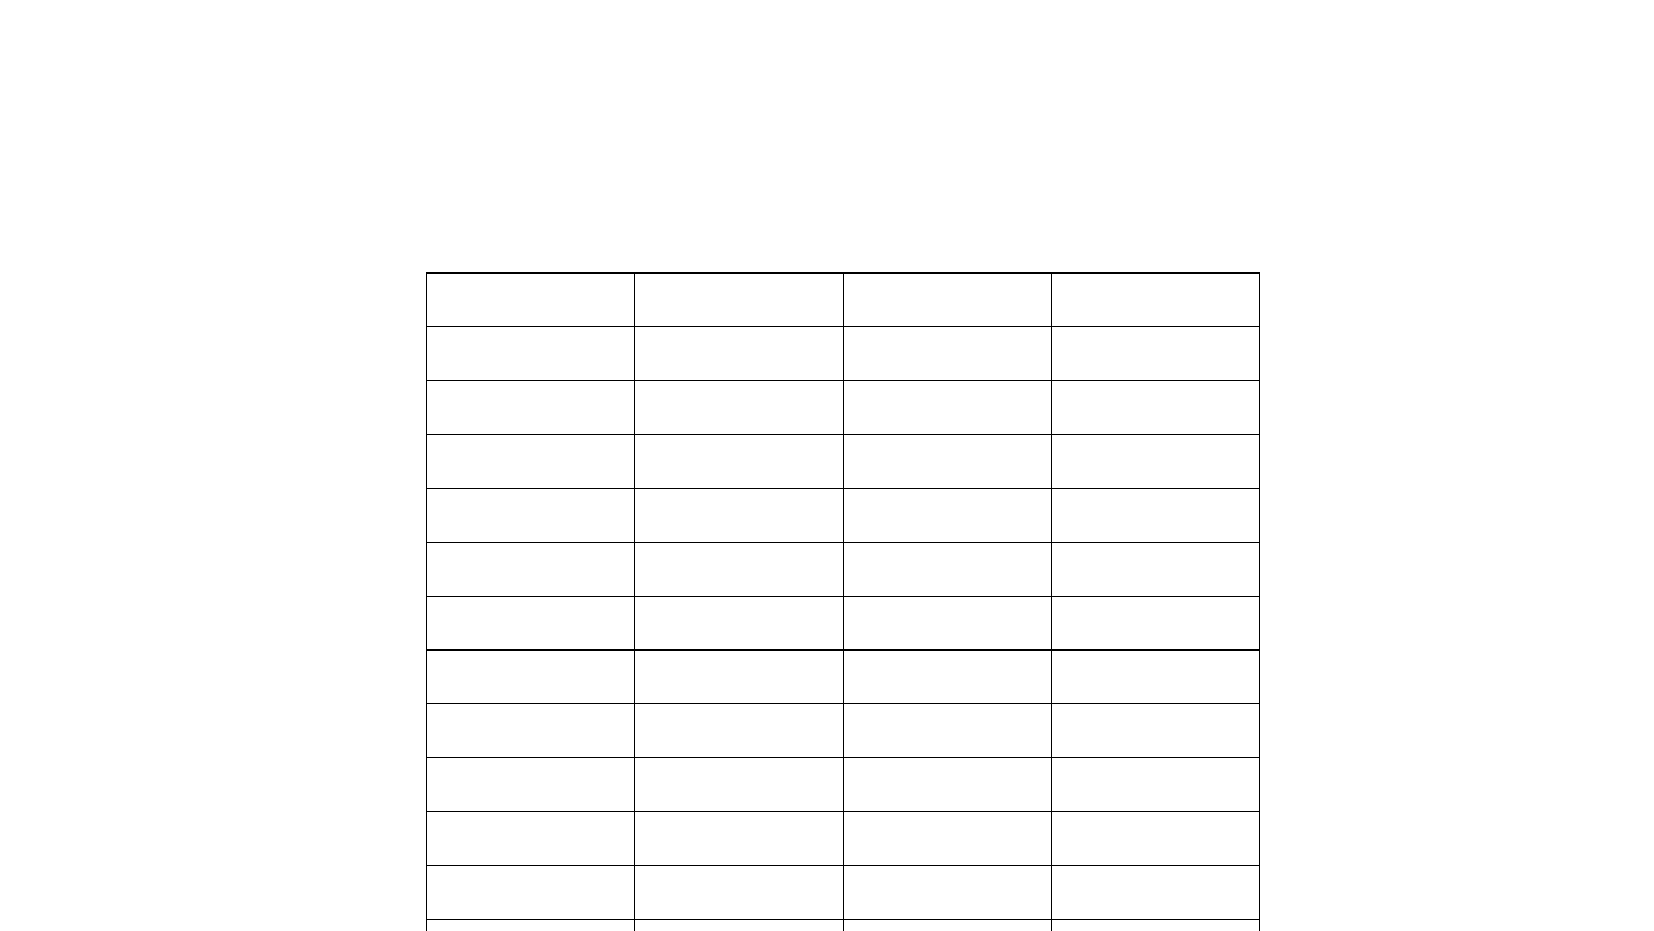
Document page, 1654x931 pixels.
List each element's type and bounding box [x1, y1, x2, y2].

table_cell [844, 489, 1051, 542]
table_cell [844, 435, 1051, 488]
table_cell [844, 651, 1051, 703]
table_cell [1052, 866, 1259, 919]
table_cell [427, 489, 634, 542]
table_cell [427, 866, 634, 919]
table_cell [844, 327, 1051, 380]
table_cell [1052, 920, 1259, 931]
table_cell [635, 812, 843, 865]
table_cell [844, 597, 1051, 649]
table_cell [635, 758, 843, 811]
table_cell [635, 920, 843, 931]
table_cell [844, 543, 1051, 596]
table_cell [844, 920, 1051, 931]
table_cell [635, 543, 843, 596]
table_cell [635, 704, 843, 757]
table_cell [635, 327, 843, 380]
table_cell [1052, 489, 1259, 542]
table_cell [635, 381, 843, 434]
table_cell [635, 866, 843, 919]
table_cell [427, 327, 634, 380]
table_cell [427, 543, 634, 596]
table_cell [1052, 704, 1259, 757]
table_cell [427, 704, 634, 757]
table_cell [427, 920, 634, 931]
table_cell [844, 758, 1051, 811]
table_cell [635, 597, 843, 649]
table_cell [635, 435, 843, 488]
table_header [635, 274, 843, 326]
table_cell [1052, 543, 1259, 596]
table_cell [844, 812, 1051, 865]
table_cell [1052, 597, 1259, 649]
table_cell [427, 758, 634, 811]
table_cell [635, 651, 843, 703]
table_cell [844, 381, 1051, 434]
table_cell [427, 381, 634, 434]
table_cell [1052, 758, 1259, 811]
table_cell [1052, 381, 1259, 434]
table_cell [1052, 651, 1259, 703]
table_cell [427, 597, 634, 649]
table_cell [1052, 435, 1259, 488]
table_cell [1052, 327, 1259, 380]
table_cell [844, 704, 1051, 757]
table_cell [844, 866, 1051, 919]
table_header [1052, 274, 1259, 326]
table_header [427, 274, 634, 326]
table_header [844, 274, 1051, 326]
table_cell [427, 812, 634, 865]
table_cell [1052, 812, 1259, 865]
table_cell [427, 435, 634, 488]
table_cell [427, 651, 634, 703]
table_cell [635, 489, 843, 542]
